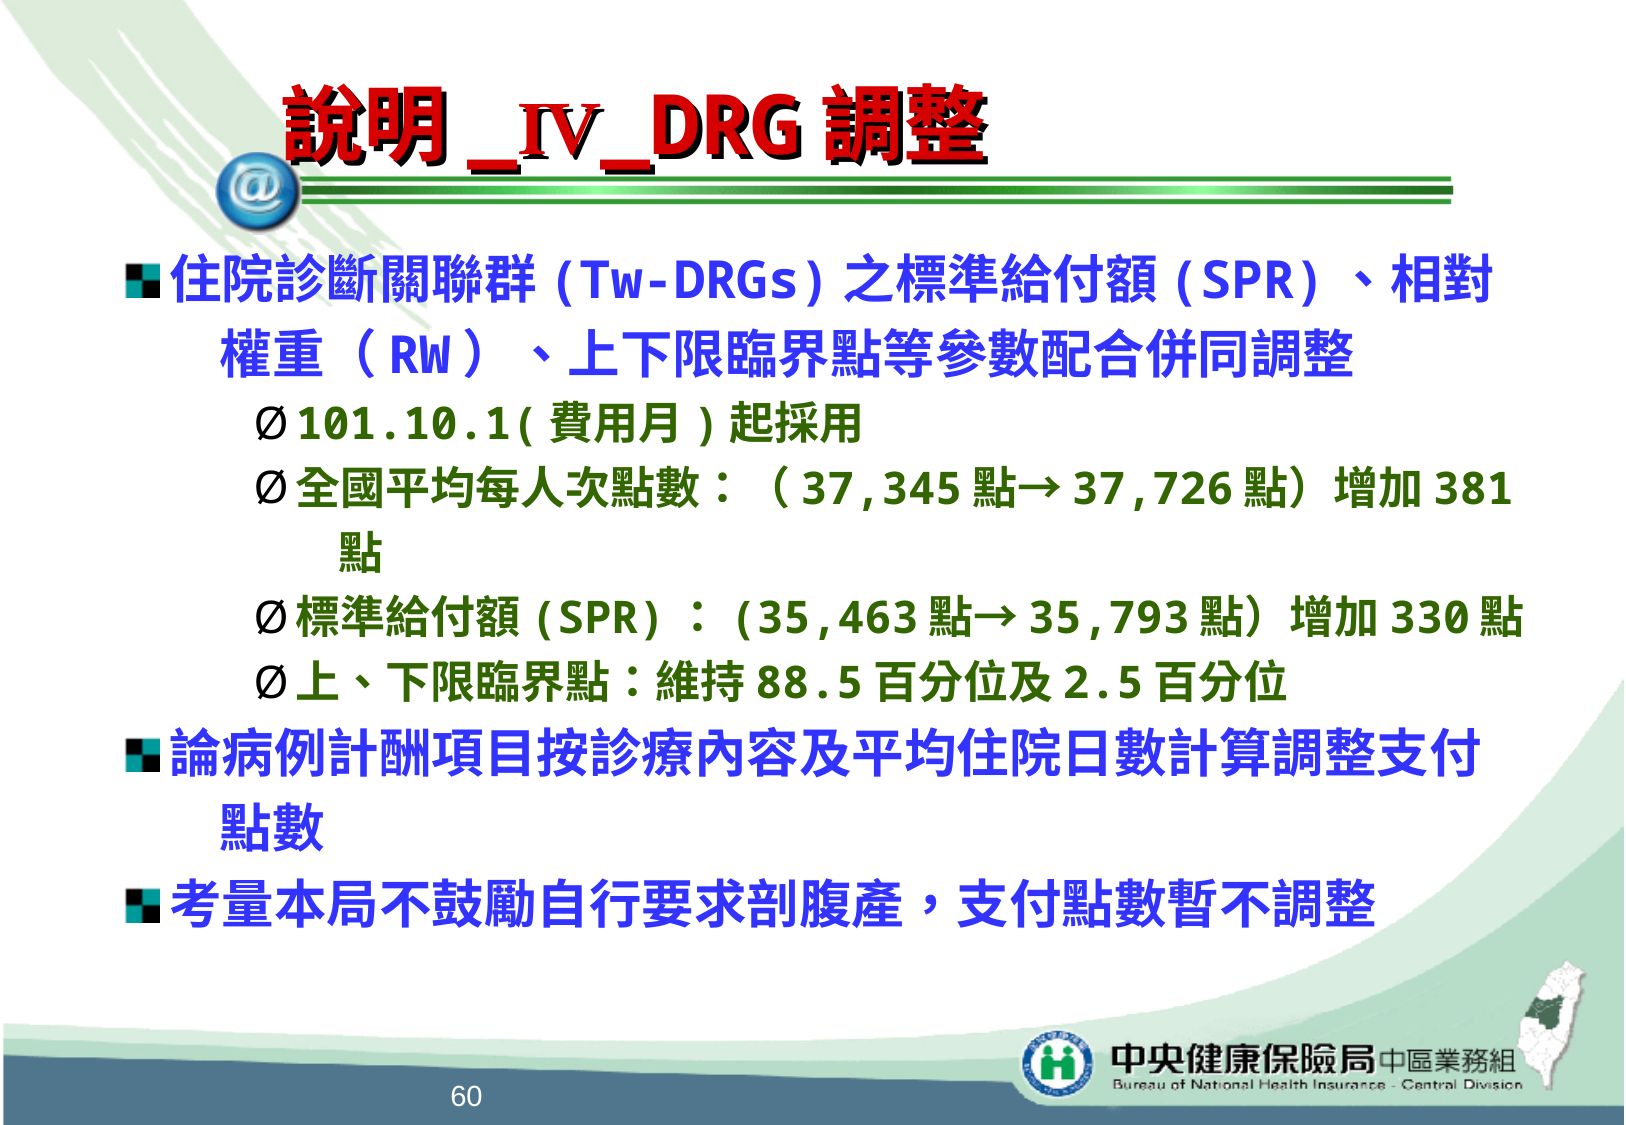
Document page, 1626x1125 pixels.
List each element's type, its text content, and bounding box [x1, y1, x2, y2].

title 說明_Ⅳ_DRG調整 [280, 0, 1392, 172]
list 住院診斷關聯群(Tw-DRGs)之標準給付額(SPR)、相對權重（RW）、上下限臨界點等參數配合併同調整 101.10.1(費用月)起採用 全國平均每人次點數：（37,345點→37,726點）增加381點 標準給付額(SPR)：(35,463點→35,793點）增加330點 上、下限臨界點：維持88.5百分位及2.5百分位 論病例計酬項目按診療內容及平均住院日數計算調整支付點數 考量本局不鼓勵自行要求剖腹產，支付點數暫不調整 [103, 225, 1545, 965]
text_box [435, 1065, 815, 1125]
